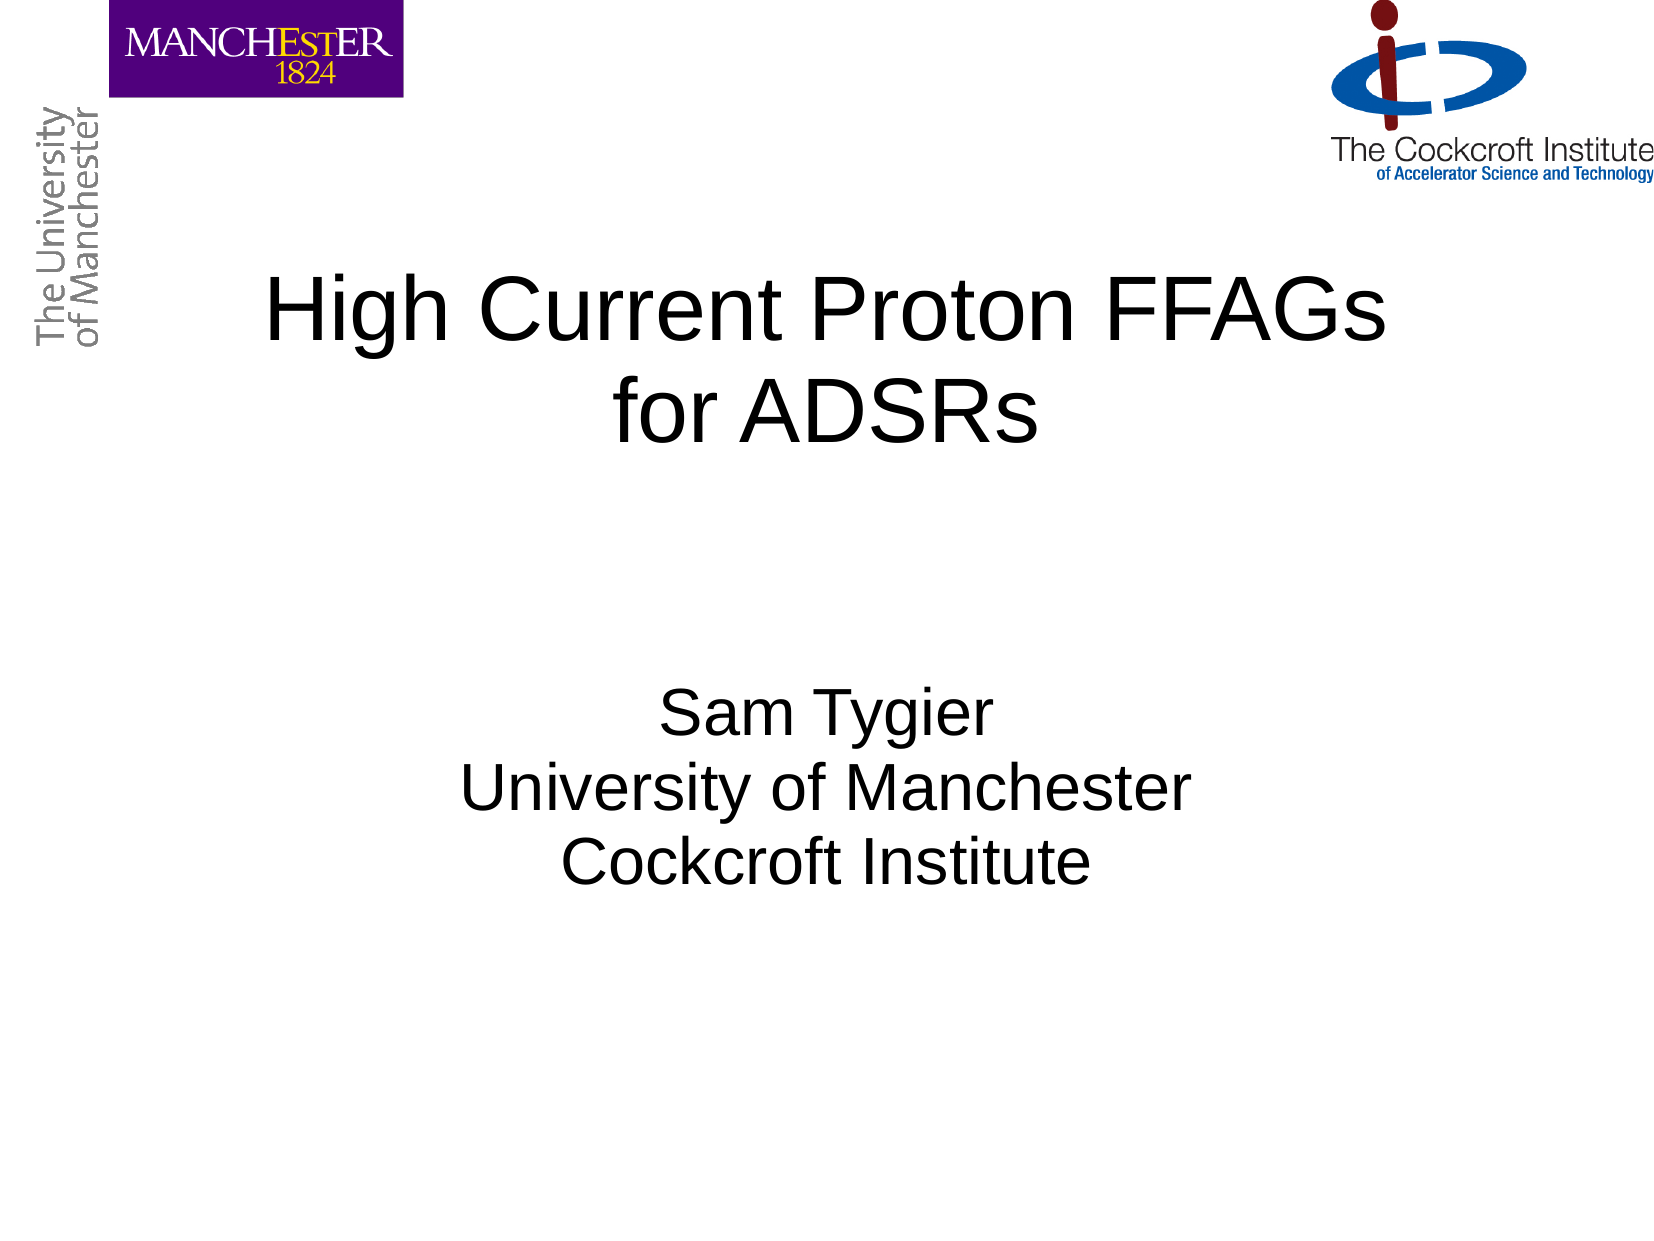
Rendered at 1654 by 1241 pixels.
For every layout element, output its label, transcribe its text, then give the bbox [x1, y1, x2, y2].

picture [0, 0, 404, 347]
picture [1331, 0, 1654, 183]
subtitle Sam Tygier University of Manchester Cockcroft Institute [82, 624, 1571, 949]
title High Current Proton FFAGs for ADSRs [82, 245, 1571, 474]
